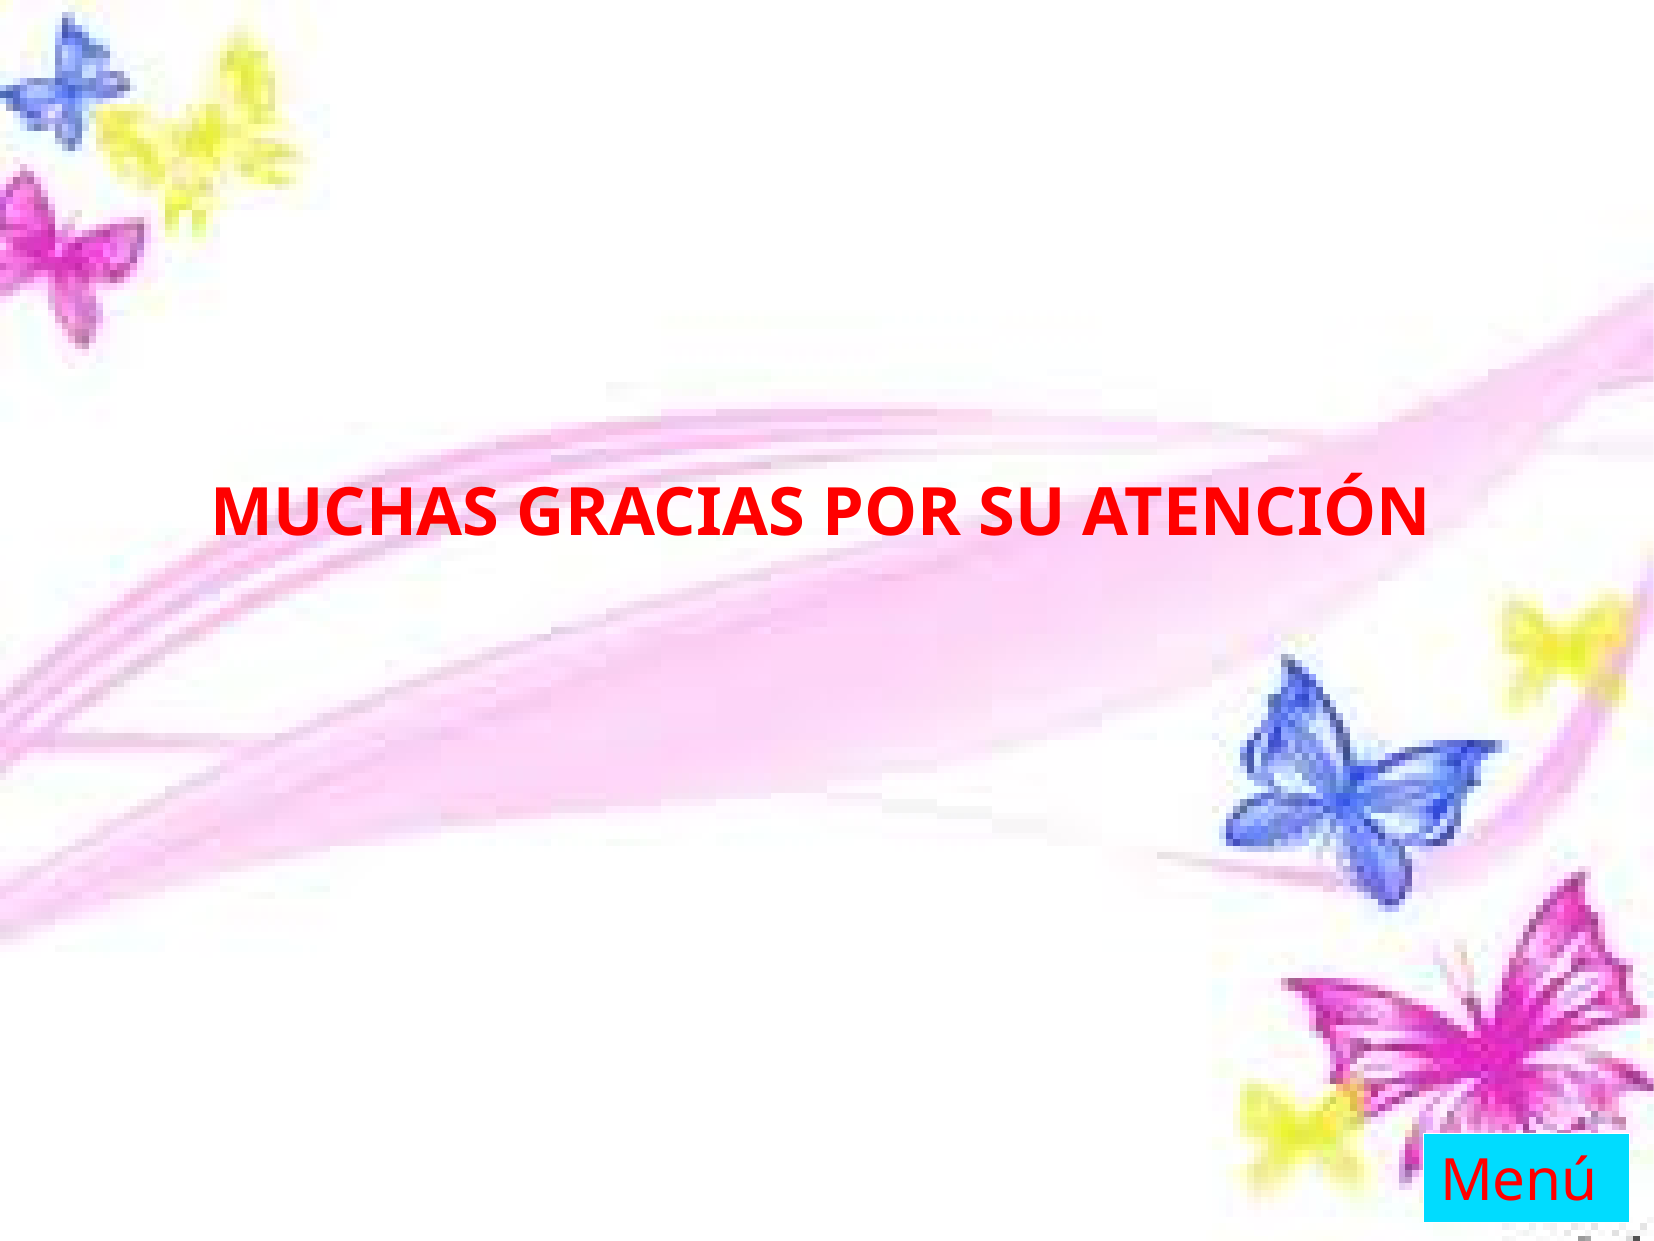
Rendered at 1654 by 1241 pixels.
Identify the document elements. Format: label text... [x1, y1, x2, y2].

text_box Menú [1423, 1133, 1630, 1223]
title MUCHAS GRACIAS POR SU ATENCIÓN [76, 413, 1565, 606]
picture [0, 0, 1654, 1241]
